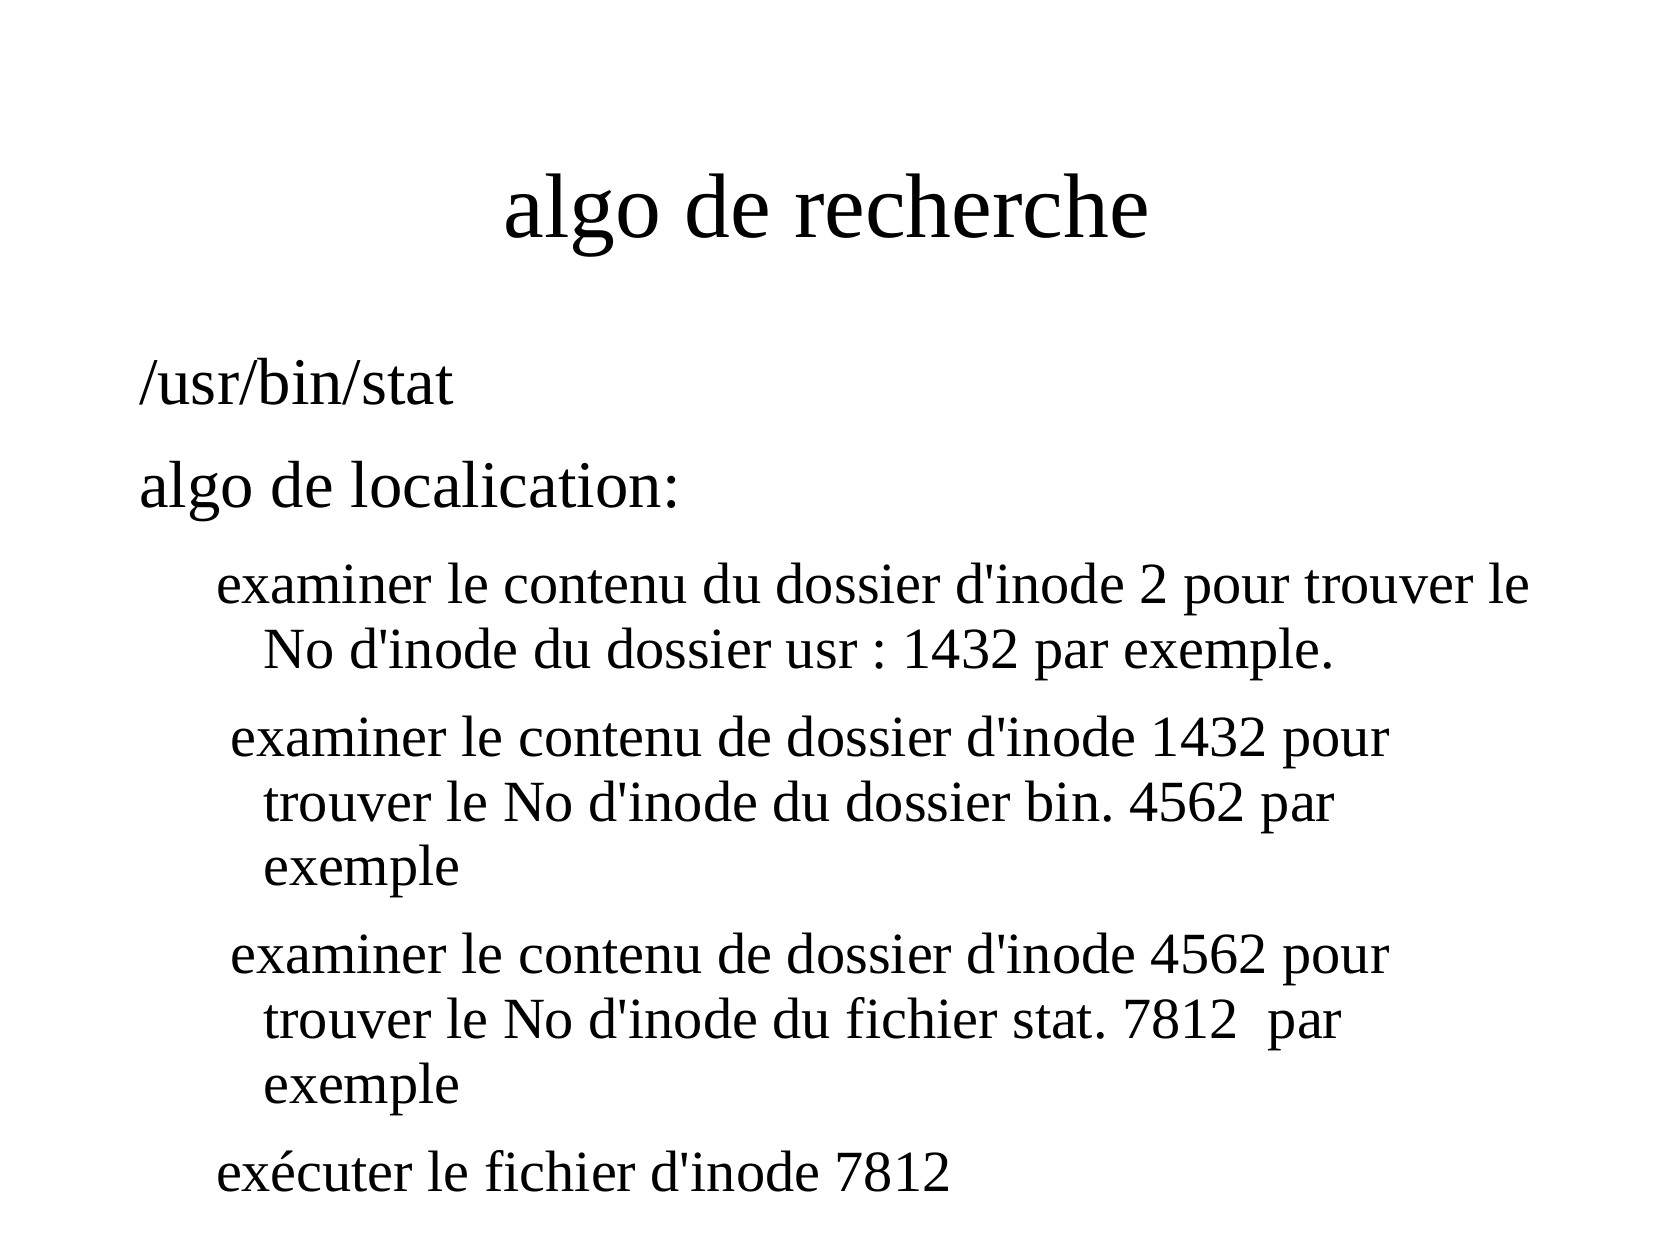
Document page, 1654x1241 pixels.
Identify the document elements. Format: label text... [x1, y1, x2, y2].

title algo de recherche [121, 102, 1534, 311]
list /usr/bin/stat algo de localication: examiner le contenu du dossier d'inode 2 pour trouver le No d'inode du dossier usr : 1432 par exemple. examiner le contenu de dossier d'inode 1432 pour trouver le No d'inode du dossier bin. 4562 par exemple examiner le contenu de dossier d'inode 4562 pour trouver le No d'inode du fichier stat. 7812 par exemple exécuter le fichier d'inode 7812 [121, 344, 1534, 1213]
